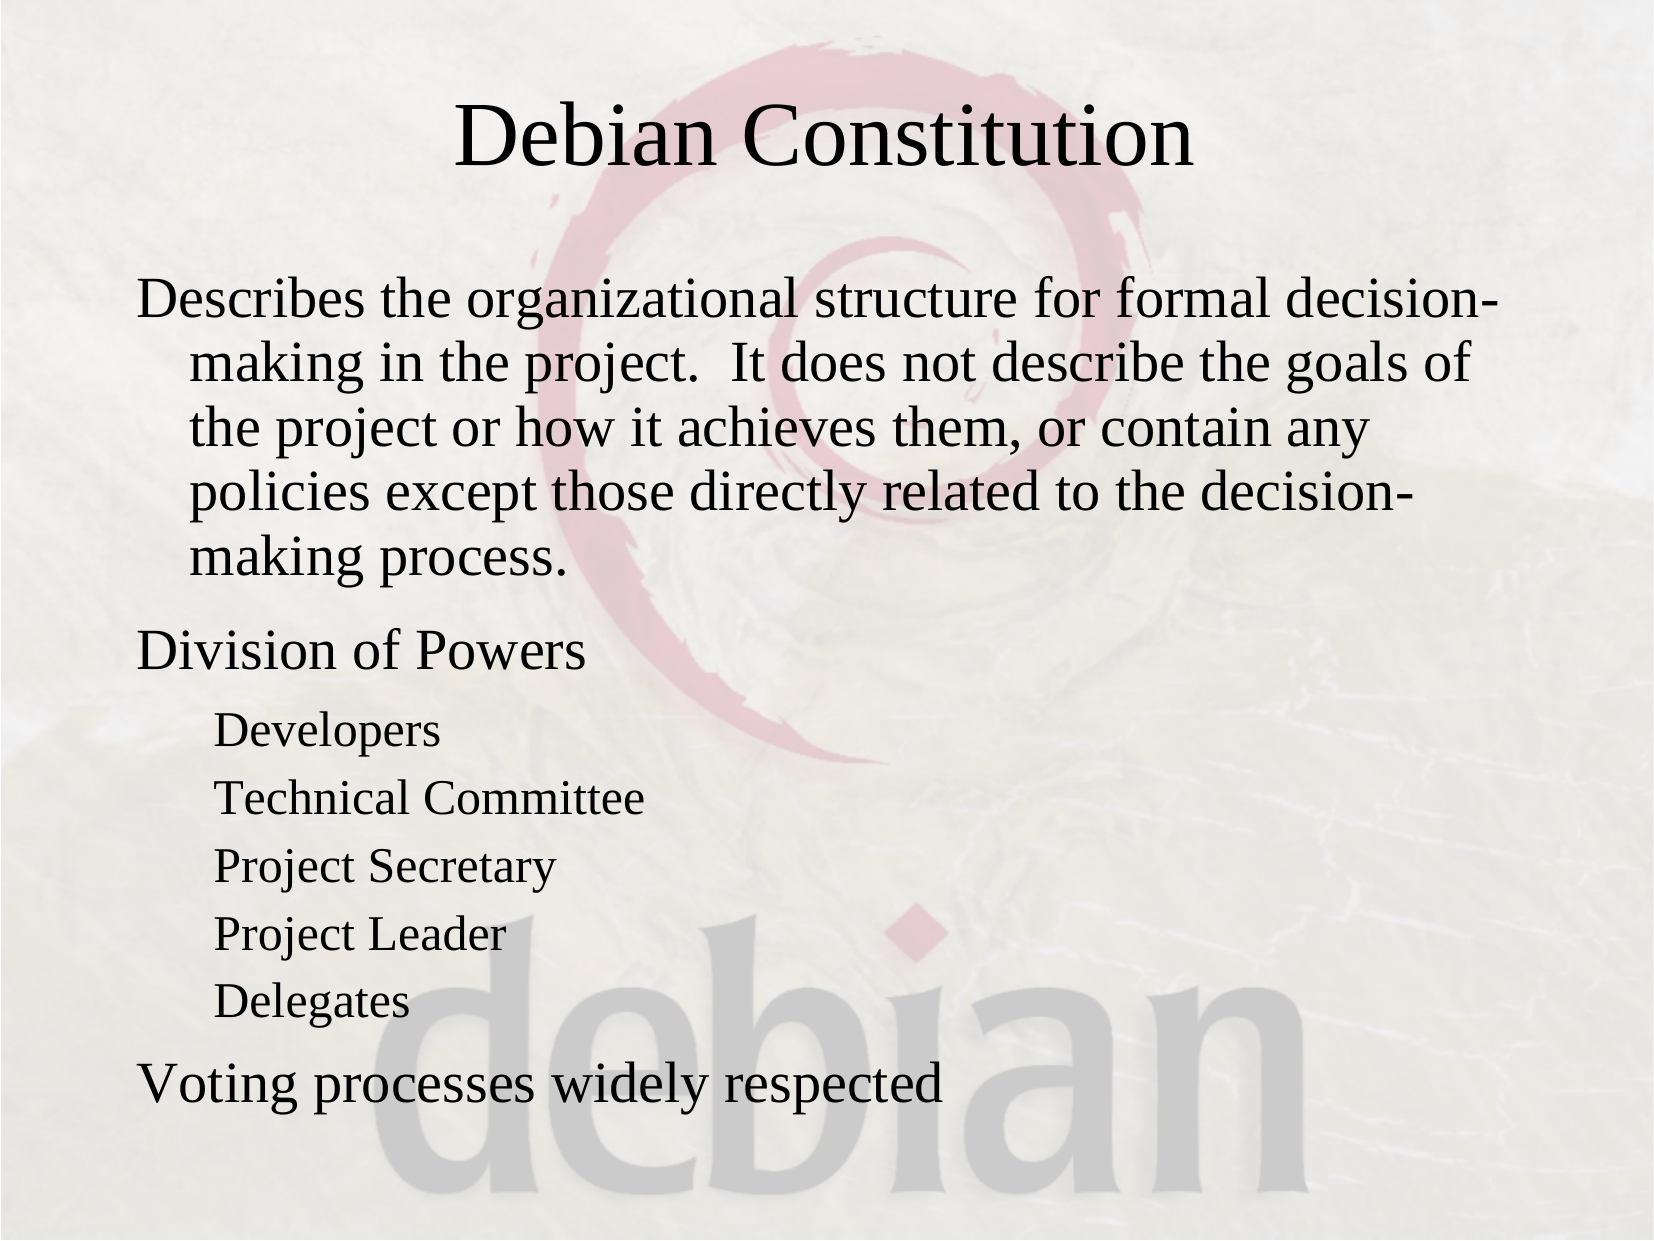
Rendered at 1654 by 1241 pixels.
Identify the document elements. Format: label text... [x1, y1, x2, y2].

picture [1, 0, 1654, 1240]
title Debian Constitution [118, 30, 1531, 238]
list Describes the organizational structure for formal decision-making in the project. It does not describe the goals of the project or how it achieves them, or contain any policies except those directly related to the decision-making process. Division of Powers Developers Technical Committee Project Secretary Project Leader Delegates Voting processes widely respected [118, 264, 1531, 1115]
